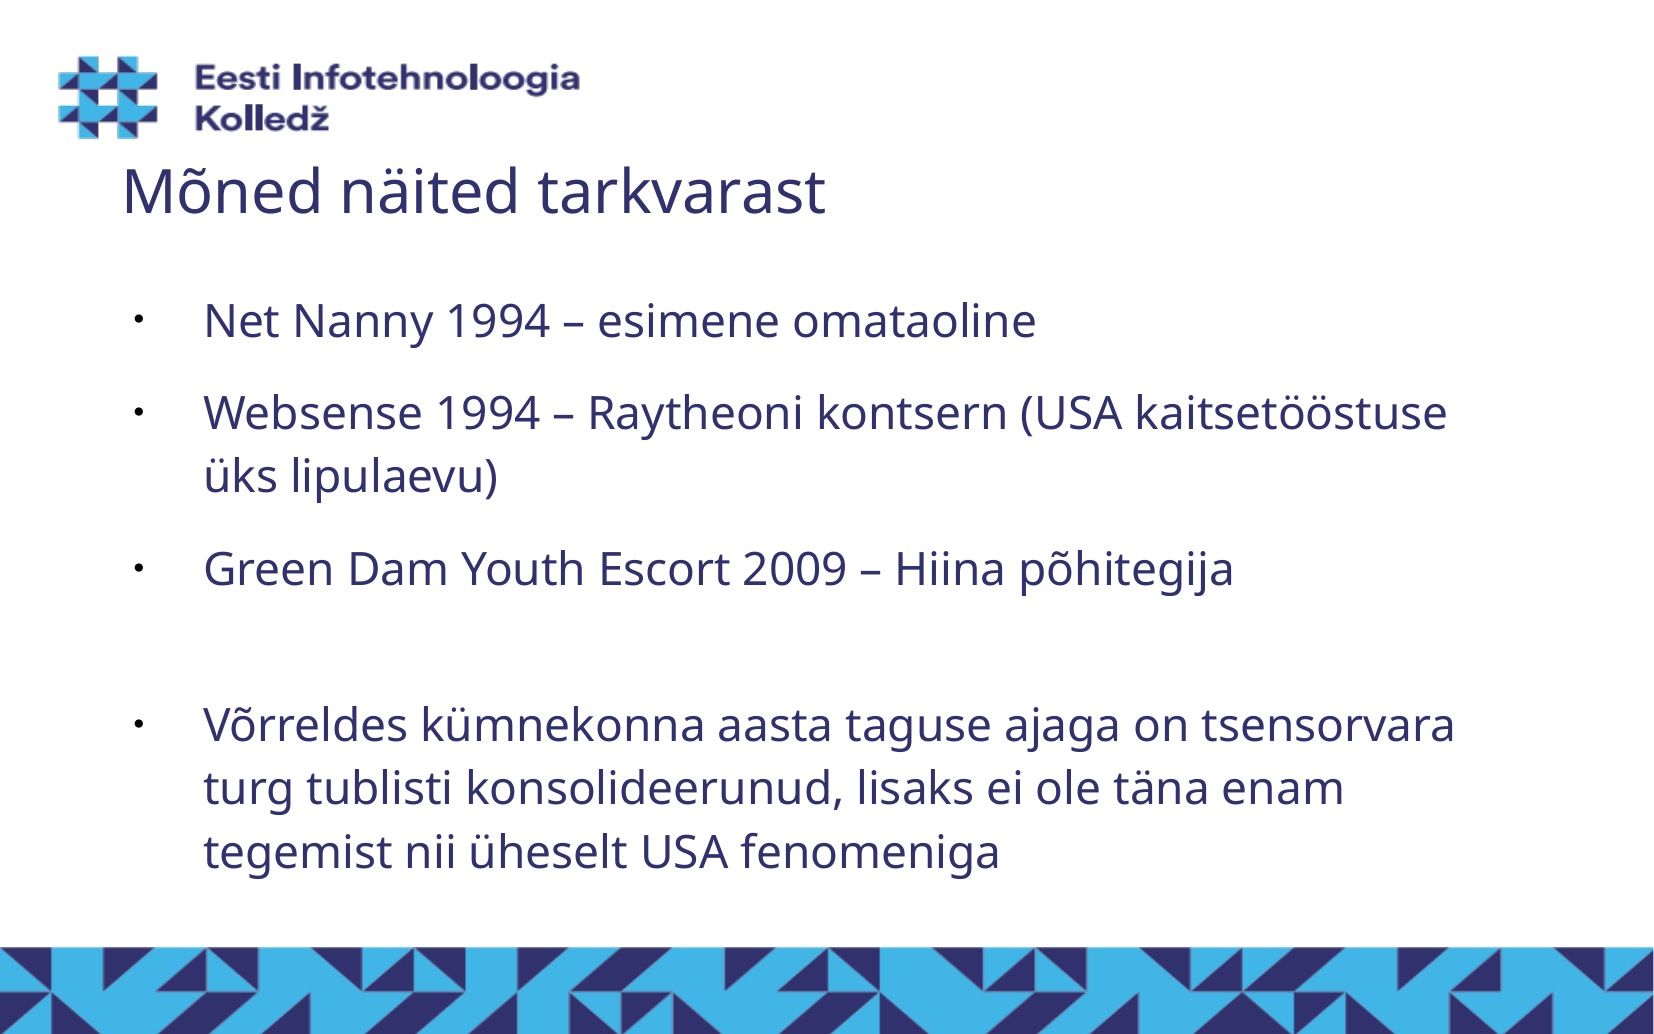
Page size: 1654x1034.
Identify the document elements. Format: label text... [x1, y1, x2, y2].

list Net Nanny 1994 – esimene omataoline Websense 1994 – Raytheoni kontsern (USA kaitsetööstuse üks lipulaevu) Green Dam Youth Escort 2009 – Hiina põhitegija Võrreldes kümnekonna aasta taguse ajaga on tsensorvara turg tublisti konsolideerunud, lisaks ei ole täna enam tegemist nii üheselt USA fenomeniga [121, 287, 1534, 939]
title Mõned näited tarkvarast [121, 86, 1534, 287]
